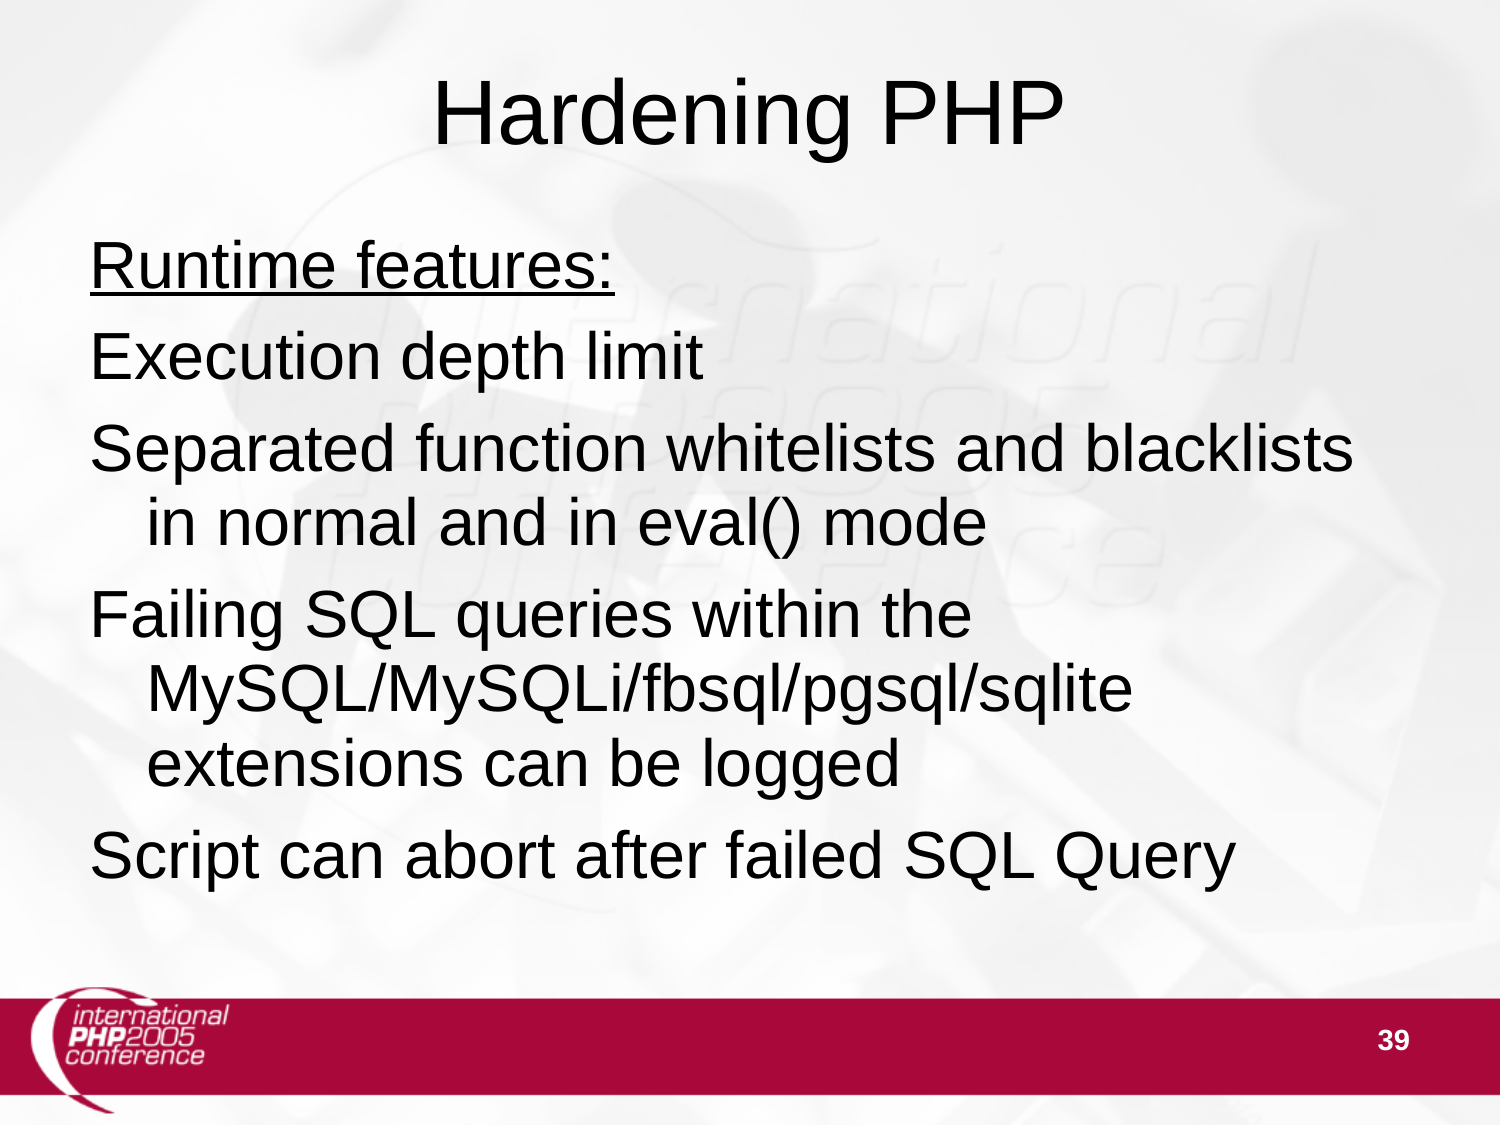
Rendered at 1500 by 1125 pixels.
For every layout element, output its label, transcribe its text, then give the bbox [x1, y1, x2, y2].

picture [0, 0, 1500, 1125]
title Hardening PHP [75, 18, 1426, 207]
list Runtime features: Execution depth limit Separated function whitelists and blacklists in normal and in eval() mode Failing SQL queries within the MySQL/MySQLi/fbsql/pgsql/sqlite extensions can be logged Script can abort after failed SQL Query [75, 220, 1426, 977]
